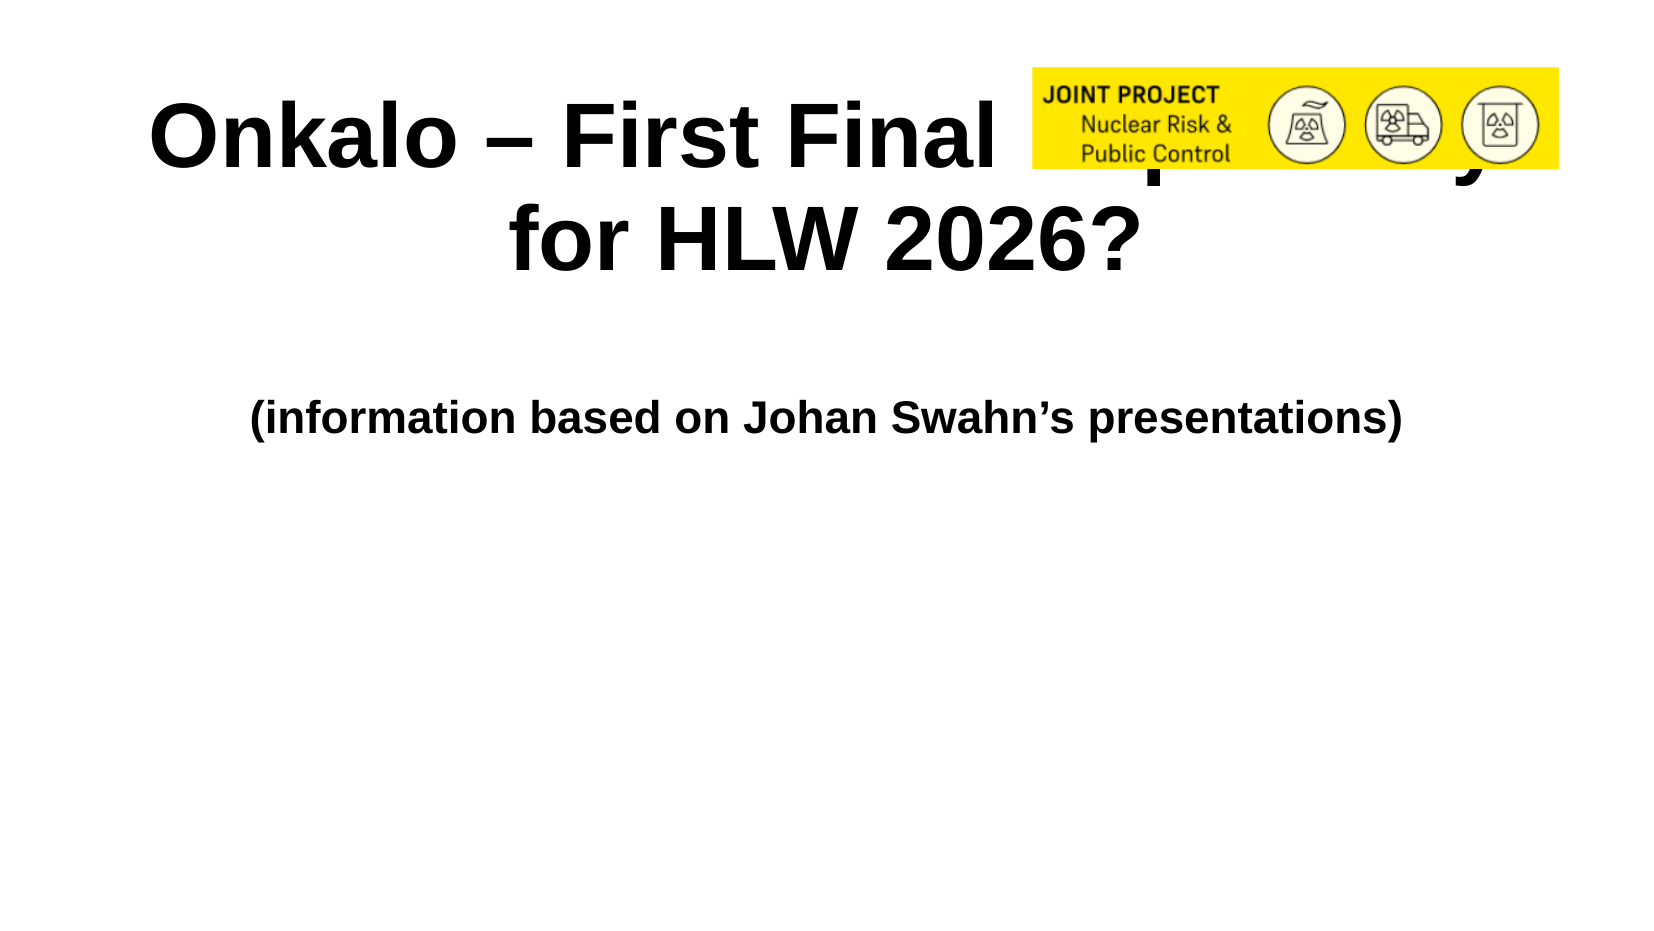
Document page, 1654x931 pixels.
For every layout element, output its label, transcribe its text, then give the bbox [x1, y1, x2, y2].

title Onkalo – First Final Repository for HLW 2026? (information based on Johan Swahn’s presentations) [82, 0, 1571, 905]
picture [1024, 61, 1560, 169]
